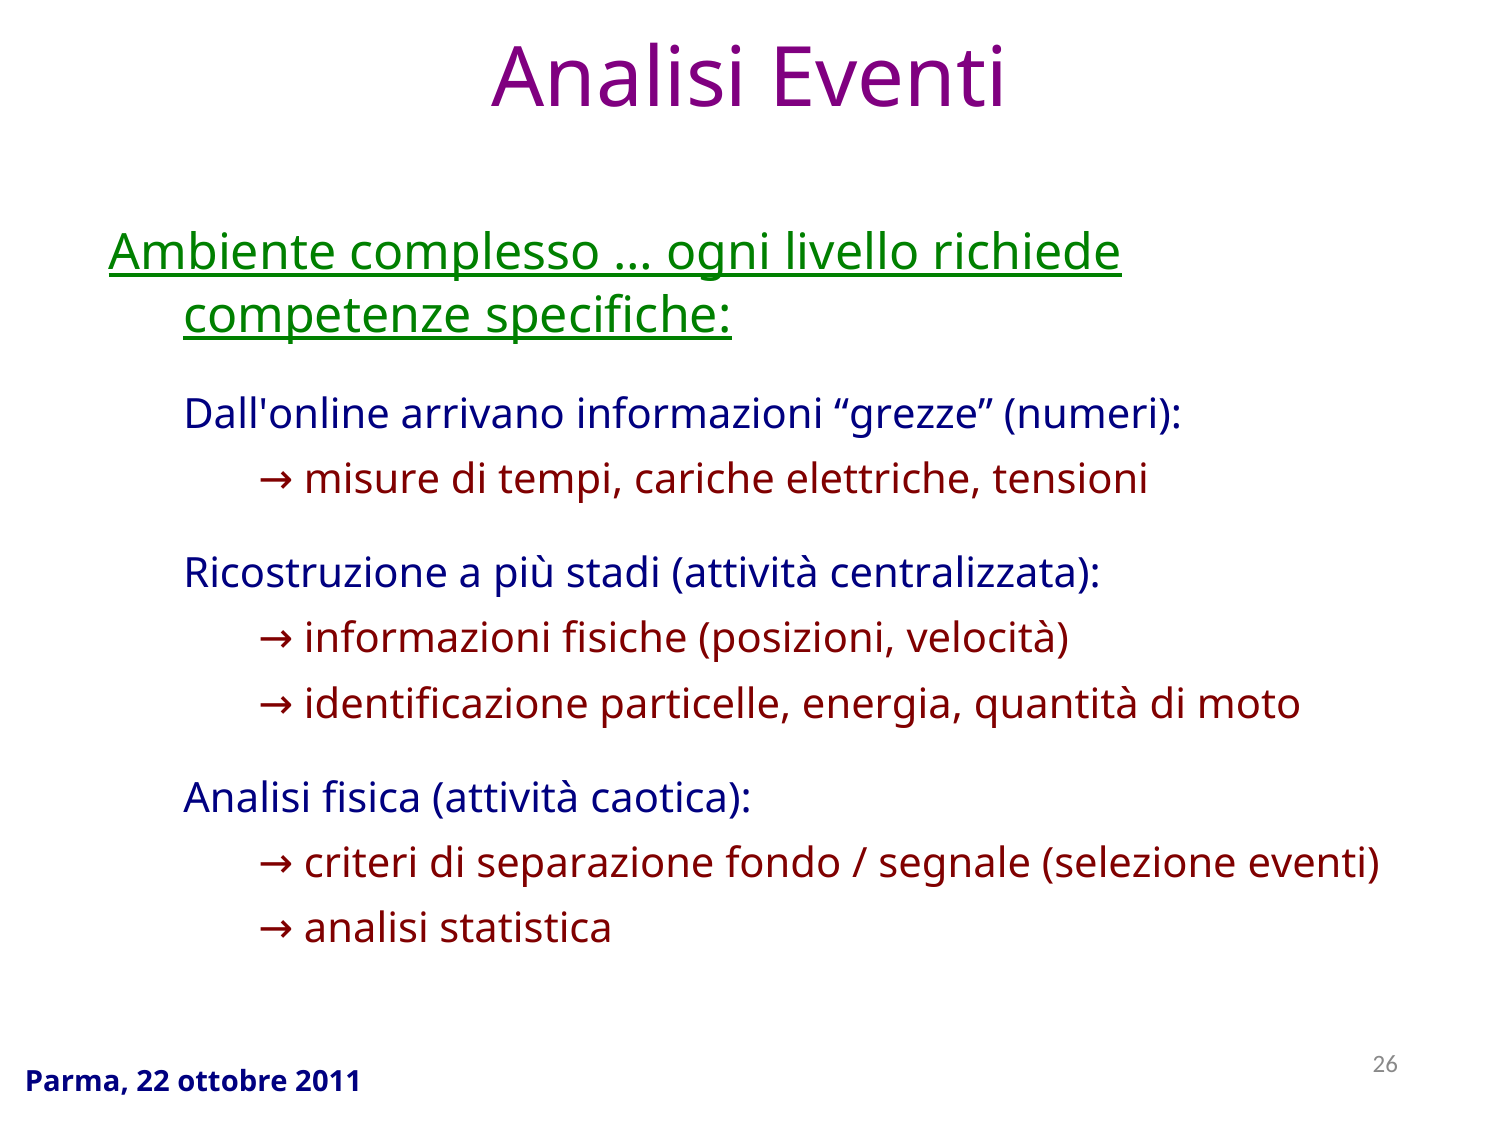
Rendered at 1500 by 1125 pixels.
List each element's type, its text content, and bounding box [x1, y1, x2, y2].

subtitle Ambiente complesso … ogni livello richiede competenze specifiche: Dall'online arrivano informazioni “grezze” (numeri): → misure di tempi, cariche elettriche, tensioni Ricostruzione a più stadi (attività centralizzata): → informazioni fisiche (posizioni, velocità)‏ → identificazione particelle, energia, quantità di moto Analisi fisica (attività caotica): → criteri di separazione fondo / segnale (selezione eventi) → analisi statistica [108, 158, 1399, 1014]
text_box Analisi Eventi [41, 0, 1459, 132]
